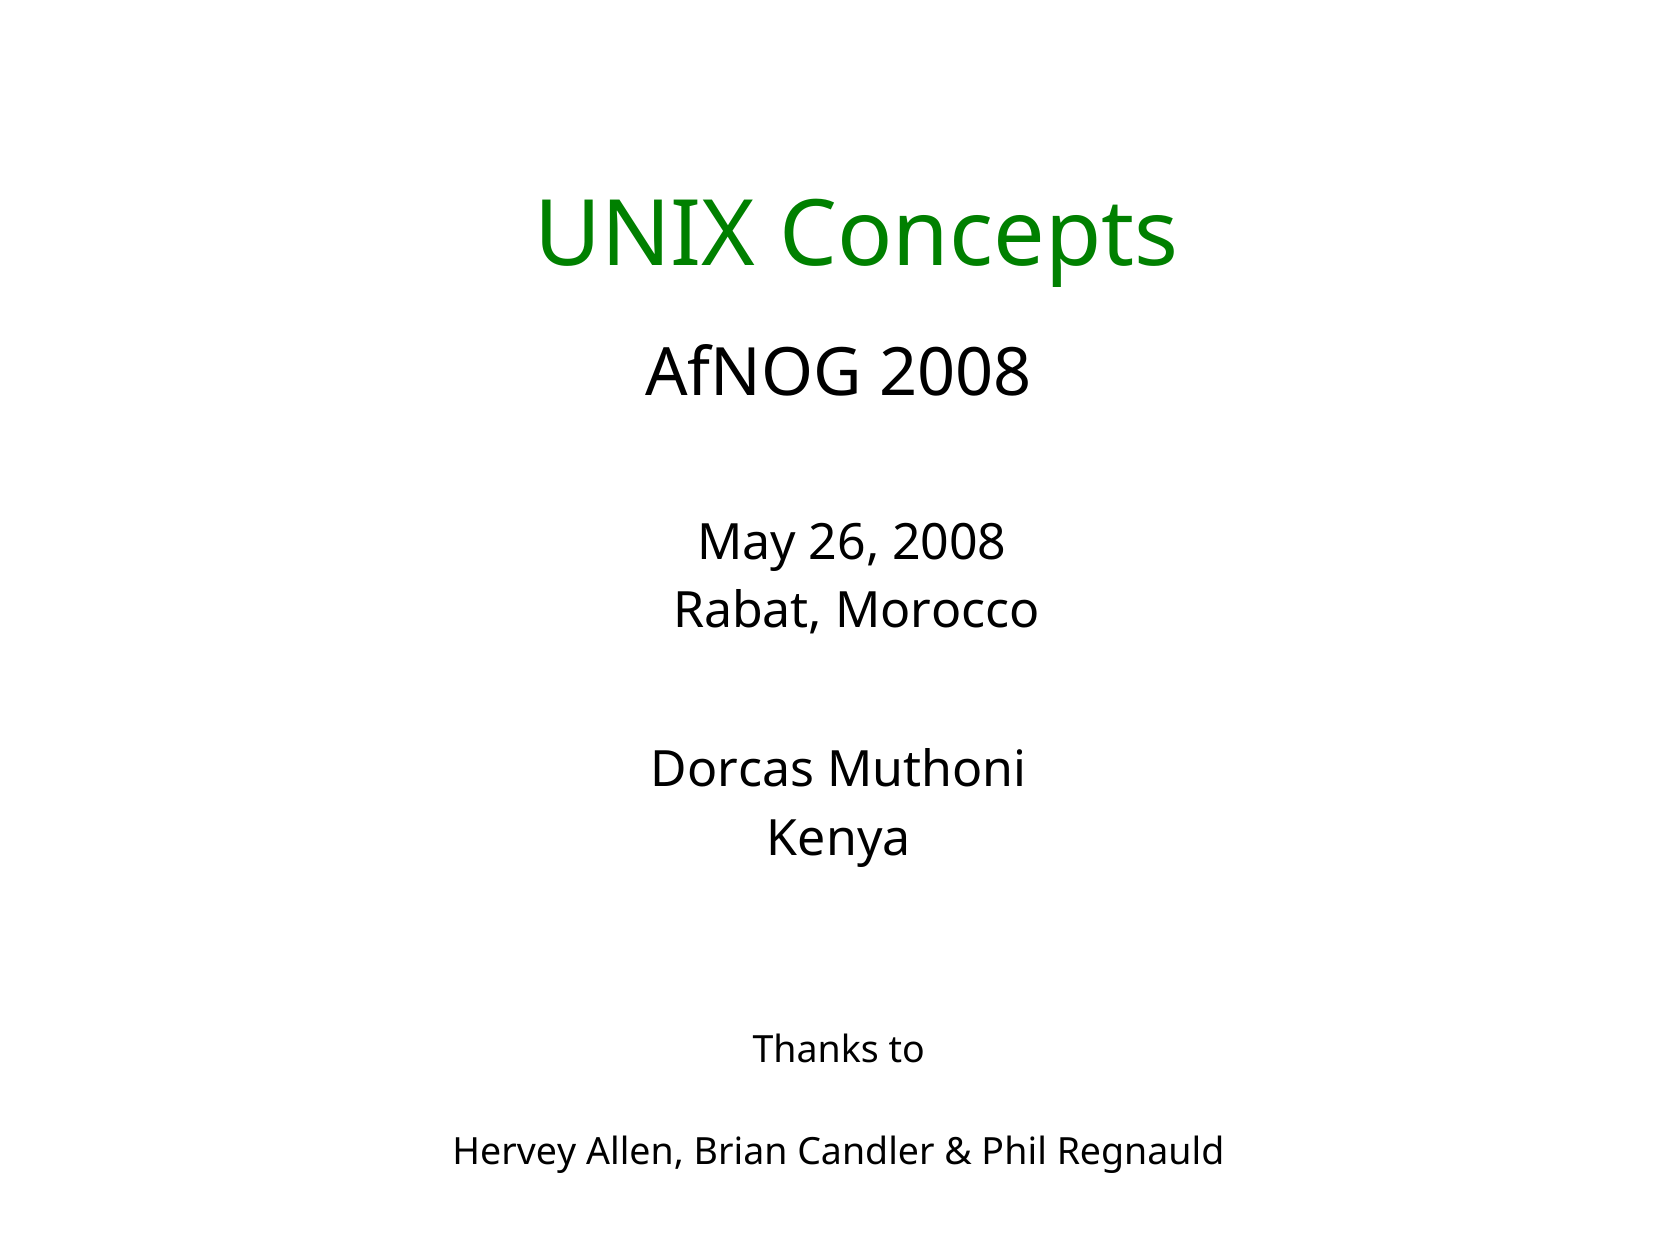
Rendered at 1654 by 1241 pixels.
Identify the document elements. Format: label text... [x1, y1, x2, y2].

subtitle AfNOG 2008 May 26, 2008 Rabat, Morocco Dorcas Muthoni Kenya Thanks to Hervey Allen, Brian Candler & Phil Regnauld [115, 396, 1527, 1241]
title UNIX Concepts [150, 125, 1563, 336]
